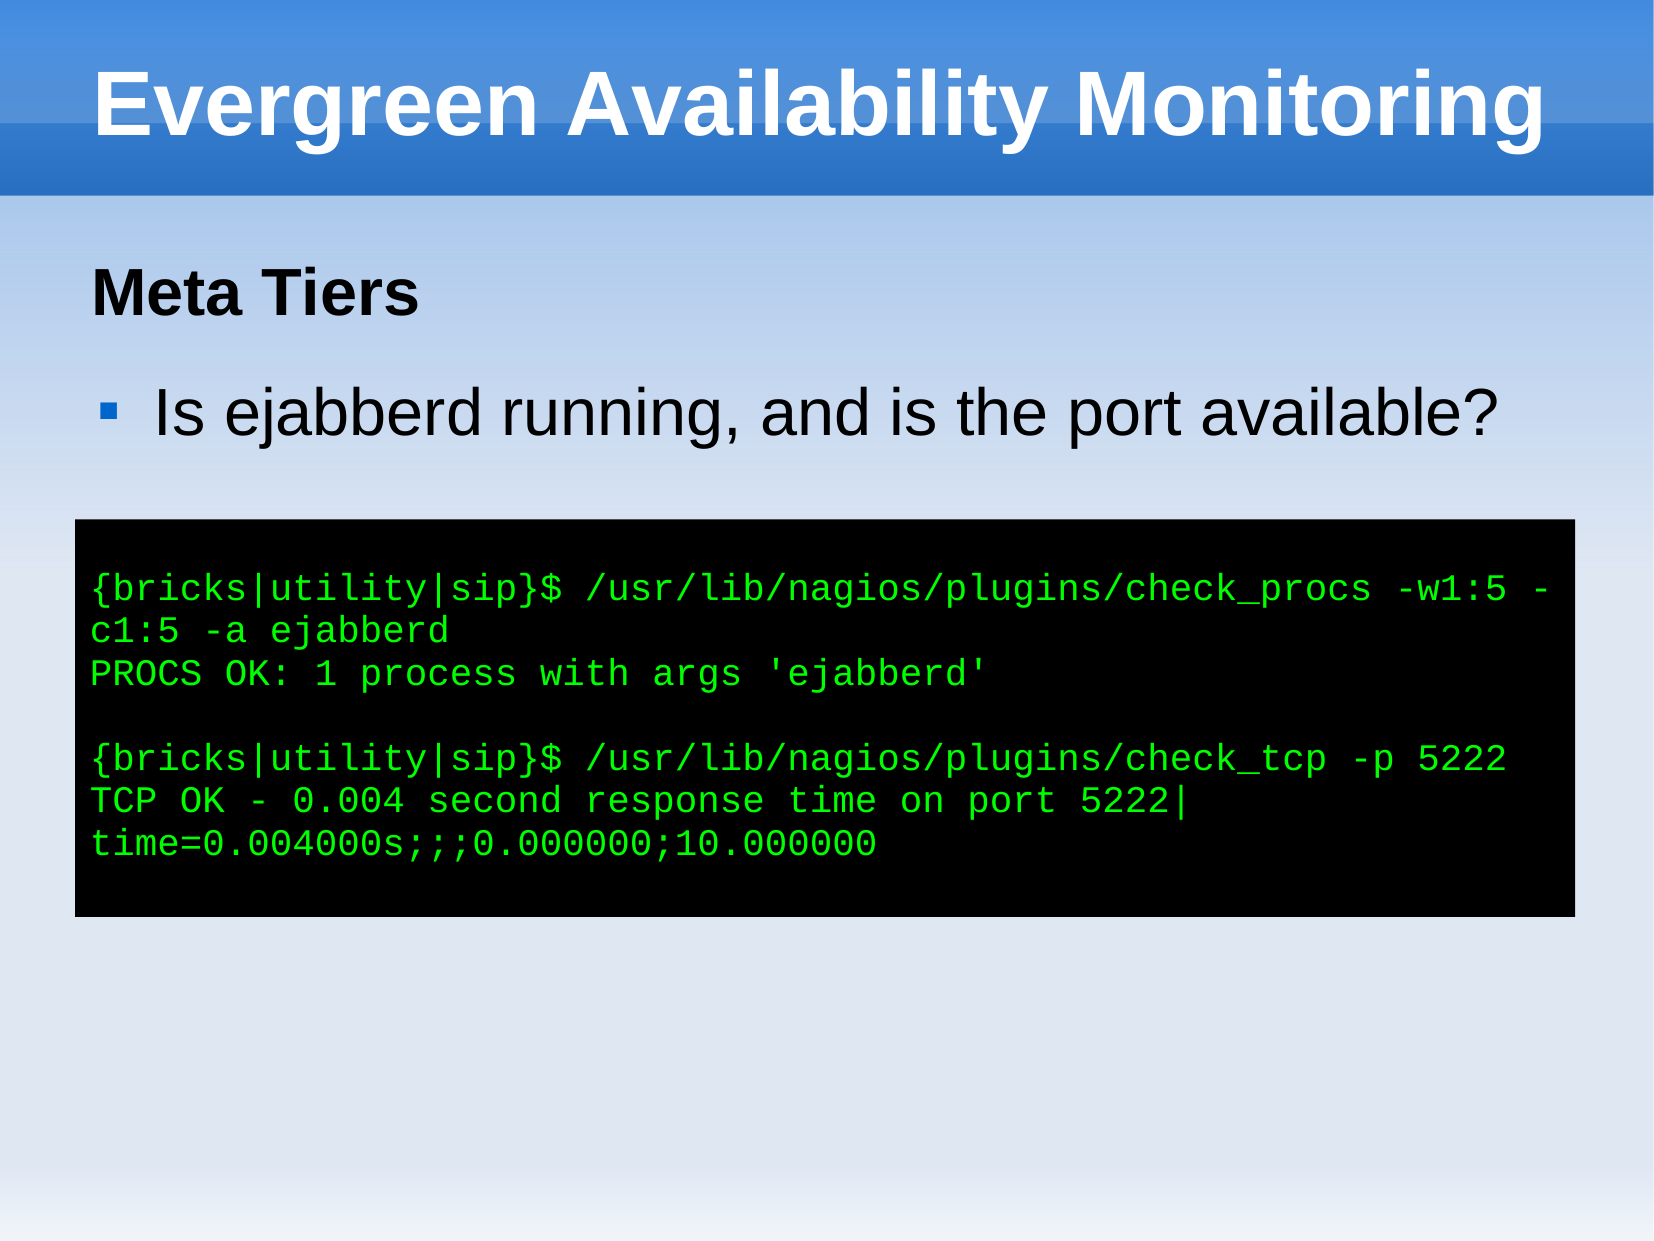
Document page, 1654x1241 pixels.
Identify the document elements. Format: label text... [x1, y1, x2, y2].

picture [0, 0, 1654, 1241]
text_box {bricks|utility|sip}$ /usr/lib/nagios/plugins/check_procs -w1:5 -c1:5 -a ejabberd PROCS OK: 1 process with args 'ejabberd' {bricks|utility|sip}$ /usr/lib/nagios/plugins/check_tcp -p 5222 TCP OK - 0.004 second response time on port 5222|time=0.004000s;;;0.000000;10.000000 [75, 519, 1576, 917]
text_box Meta Tiers [76, 247, 437, 338]
title Evergreen Availability Monitoring [76, 0, 1565, 208]
list Is ejabberd running, and is the port available? [82, 375, 1571, 450]
